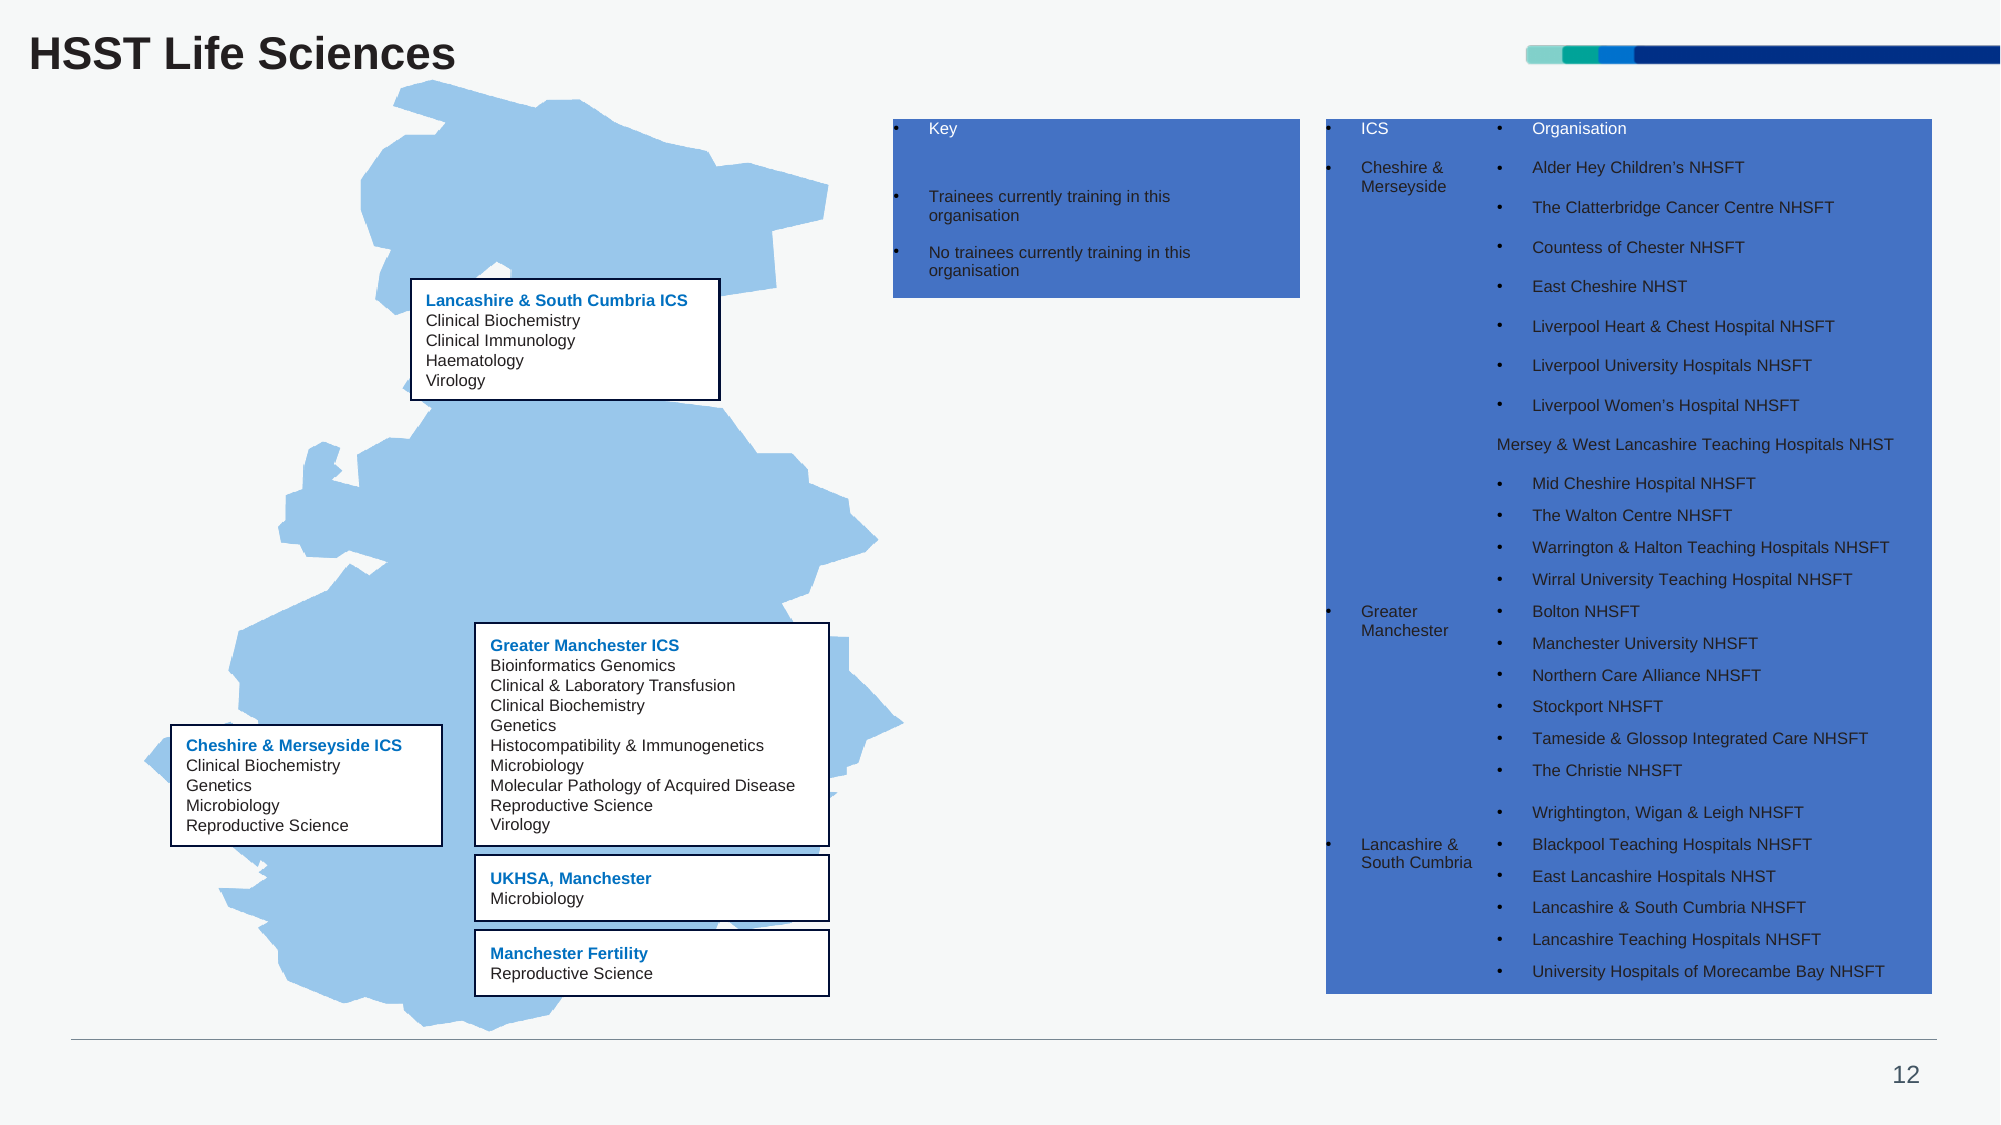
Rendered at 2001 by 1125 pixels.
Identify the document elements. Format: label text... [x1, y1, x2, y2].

text_box Greater Manchester ICS Bioinformatics Genomics Clinical & Laboratory Transfusion Clinical Biochemistry Genetics Histocompatibility & Immunogenetics Microbiology Molecular Pathology of Acquired Disease Reproductive Science Virology [475, 623, 829, 846]
table_cell East Cheshire NHST [1497, 277, 1932, 317]
table_cell Wirral University Teaching Hospital NHSFT [1497, 570, 1932, 602]
table_cell East Lancashire Hospitals NHST [1497, 867, 1932, 899]
table_cell The Christie NHSFT [1497, 761, 1932, 803]
table_cell No trainees currently training in this organisation [893, 243, 1249, 298]
table_cell Bolton NHSFT [1497, 602, 1932, 634]
table_cell Warrington & Halton Teaching Hospitals NHSFT [1497, 539, 1932, 570]
table_cell The Clatterbridge Cancer Centre NHSFT [1497, 198, 1932, 238]
table_cell Manchester University NHSFT [1497, 634, 1932, 666]
table_cell Wrightington, Wigan & Leigh NHSFT [1497, 803, 1932, 835]
table_cell [1249, 243, 1300, 298]
table_cell Alder Hey Children’s NHSFT [1497, 159, 1932, 198]
table_header Key [893, 119, 1249, 188]
table_header ICS [1326, 119, 1497, 159]
title HSST Life Sciences [28, 20, 1900, 90]
text_box Lancashire & South Cumbria ICS Clinical Biochemistry Clinical Immunology Haematology Virology [411, 279, 720, 400]
text_box Cheshire & Merseyside ICS Clinical Biochemistry Genetics Microbiology Reproductive Science [171, 725, 442, 846]
text_box Manchester Fertility Reproductive Science [475, 930, 829, 996]
table_cell Mid Cheshire Hospital NHSFT [1497, 475, 1932, 507]
table_header [1249, 119, 1300, 188]
table_header Organisation [1497, 119, 1932, 159]
table_cell Lancashire Teaching Hospitals NHSFT [1497, 931, 1932, 962]
table_cell Northern Care Alliance NHSFT [1497, 666, 1932, 698]
table_cell Liverpool Women’s Hospital NHSFT [1497, 396, 1932, 435]
table_cell Mersey & West Lancashire Teaching Hospitals NHST [1497, 435, 1932, 475]
table_cell Greater Manchester [1326, 602, 1497, 835]
table_cell Stockport NHSFT [1497, 698, 1932, 730]
table_cell Countess of Chester NHSFT [1497, 238, 1932, 277]
table_cell Liverpool University Hospitals NHSFT [1497, 356, 1932, 396]
text_box UKHSA, Manchester Microbiology [475, 855, 829, 921]
table_cell Trainees currently training in this organisation [893, 188, 1249, 243]
table_cell Cheshire & Merseyside [1326, 159, 1497, 602]
picture [118, 90, 937, 1046]
table_cell Lancashire & South Cumbria [1326, 835, 1497, 994]
table_cell Lancashire & South Cumbria NHSFT [1497, 899, 1932, 931]
table_cell The Walton Centre NHSFT [1497, 507, 1932, 539]
table_cell Blackpool Teaching Hospitals NHSFT [1497, 835, 1932, 867]
table_cell Liverpool Heart & Chest Hospital NHSFT [1497, 317, 1932, 356]
table_cell Tameside & Glossop Integrated Care NHSFT [1497, 730, 1932, 761]
table_cell University Hospitals of Morecambe Bay NHSFT [1497, 962, 1932, 994]
table_cell [1249, 188, 1300, 243]
